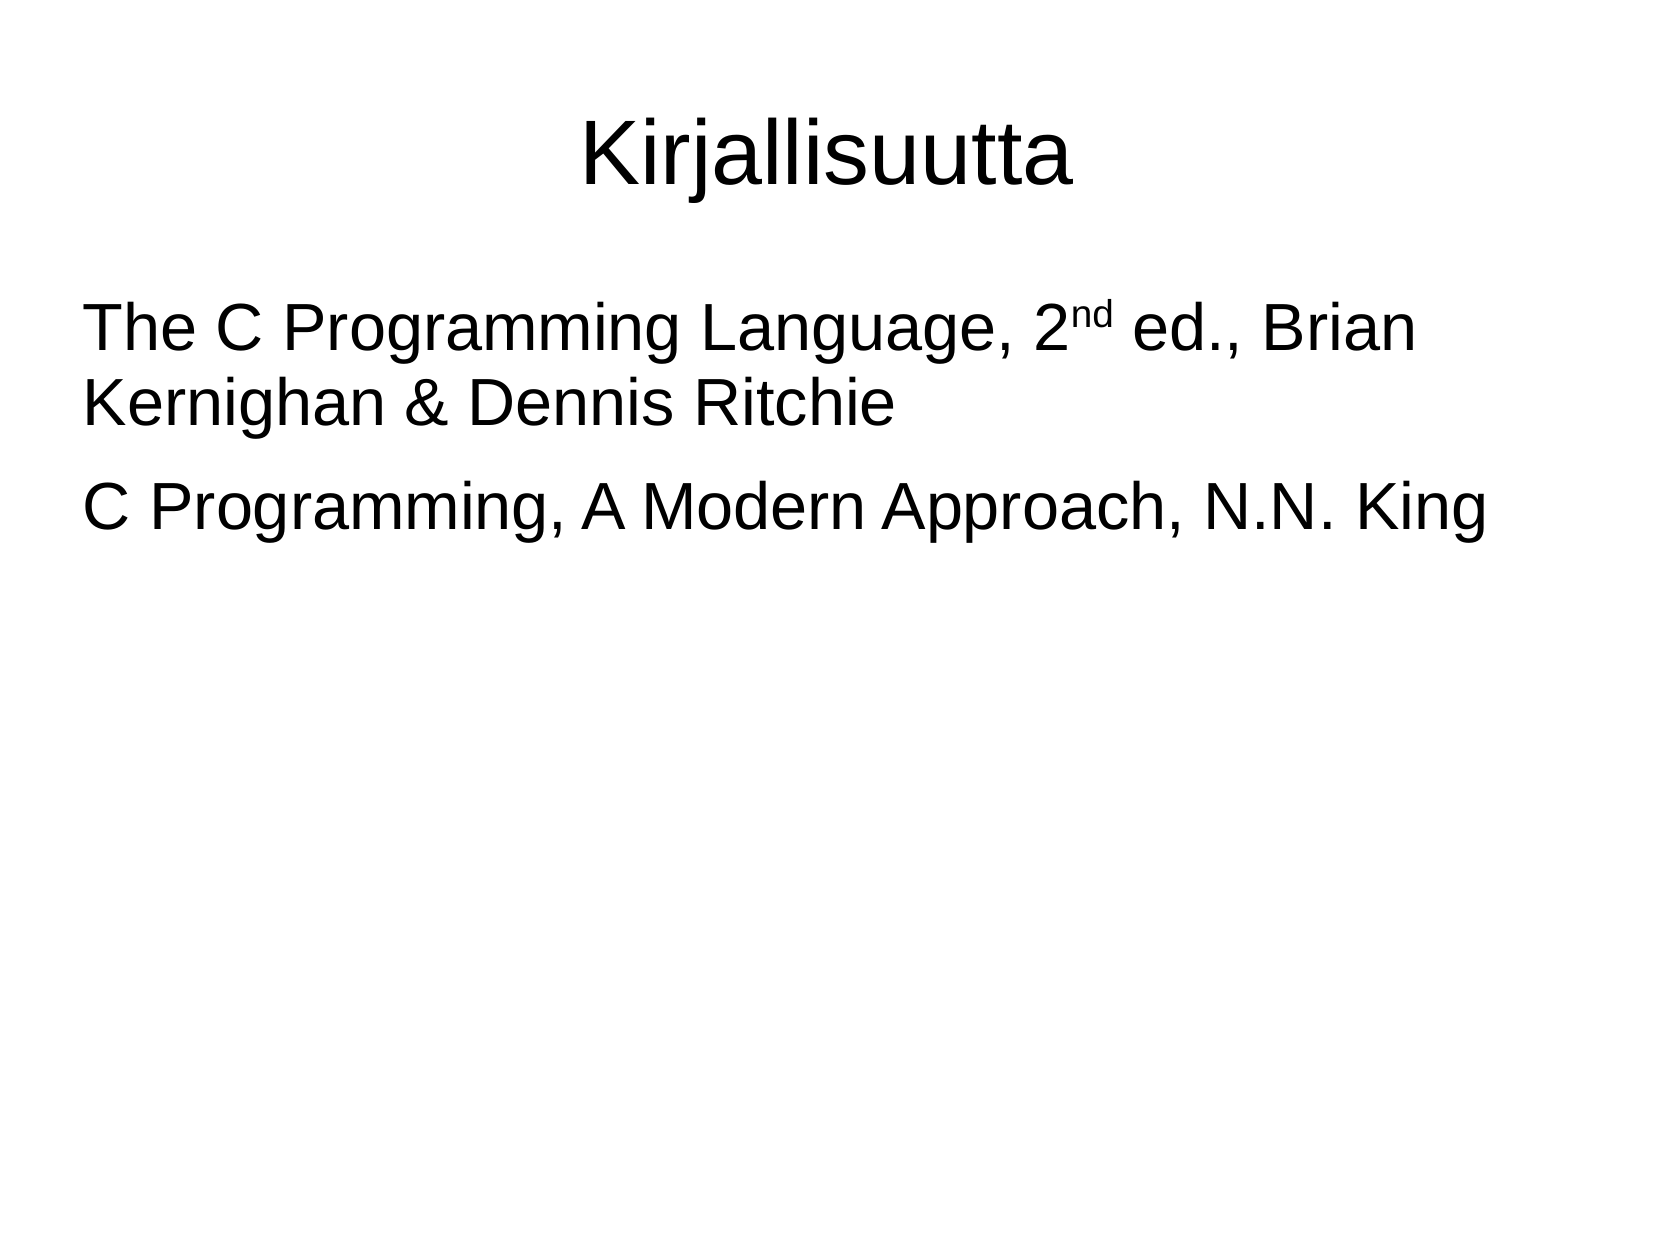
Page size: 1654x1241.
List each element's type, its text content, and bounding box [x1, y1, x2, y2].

title Kirjallisuutta [82, 56, 1571, 250]
list The C Programming Language, 2nd ed., Brian Kernighan & Dennis Ritchie C Programming, A Modern Approach, N.N. King [82, 290, 1571, 1094]
